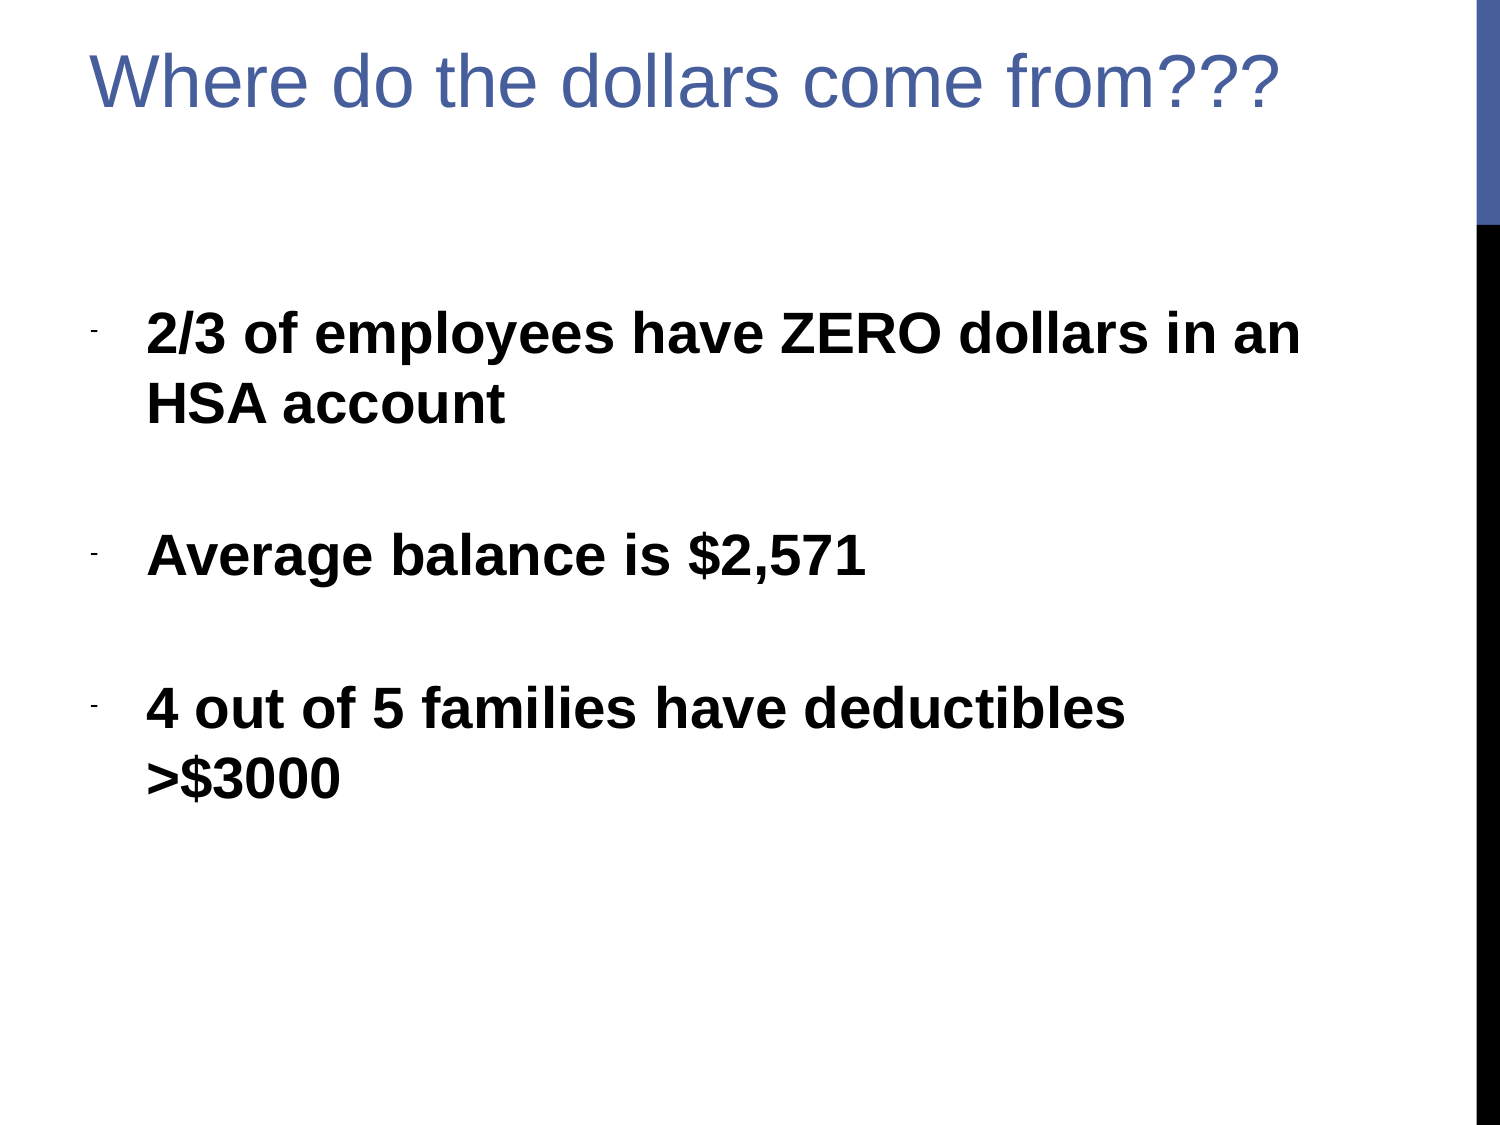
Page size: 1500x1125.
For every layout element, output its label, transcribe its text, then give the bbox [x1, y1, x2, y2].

list 2/3 of employees have ZERO dollars in an HSA account Average balance is $2,571 4 out of 5 families have deductibles >$3000 [75, 287, 1325, 1005]
title Where do the dollars come from??? [75, 25, 1313, 250]
